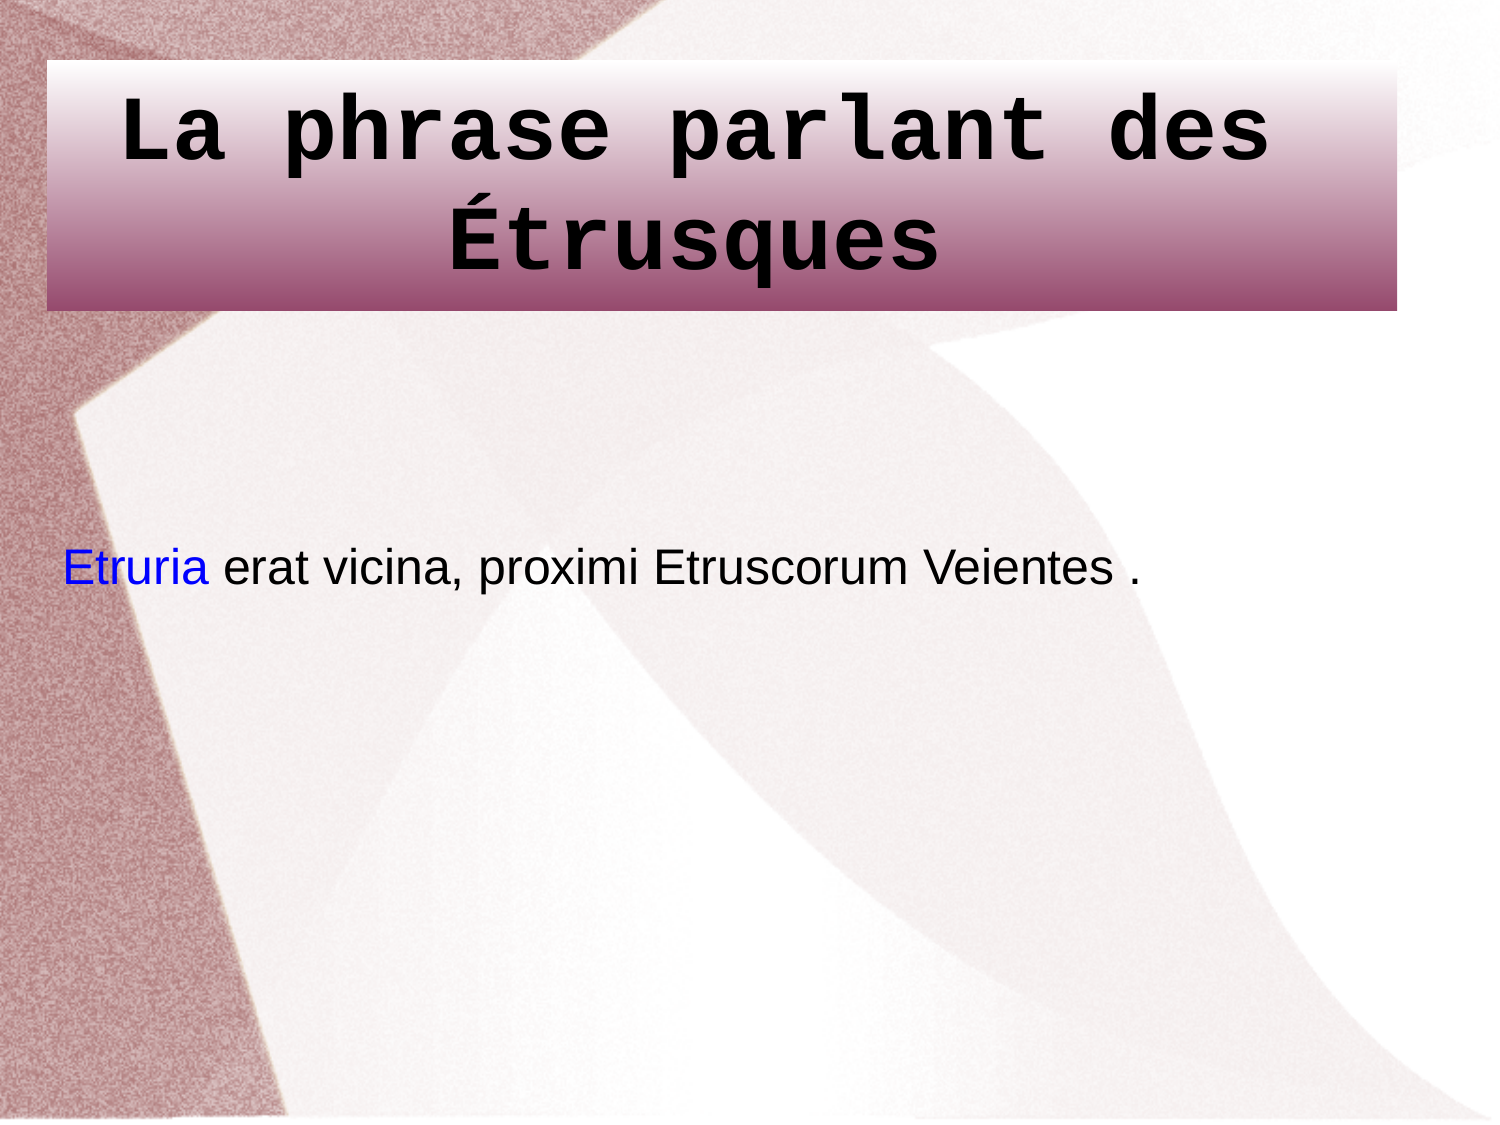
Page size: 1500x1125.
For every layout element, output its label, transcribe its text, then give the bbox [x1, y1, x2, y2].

title La phrase parlant des Étrusques [47, 60, 1398, 311]
picture [0, 0, 1500, 1125]
text_box Etruria erat vicina, proximi Etruscorum Veientes . [47, 531, 1382, 603]
